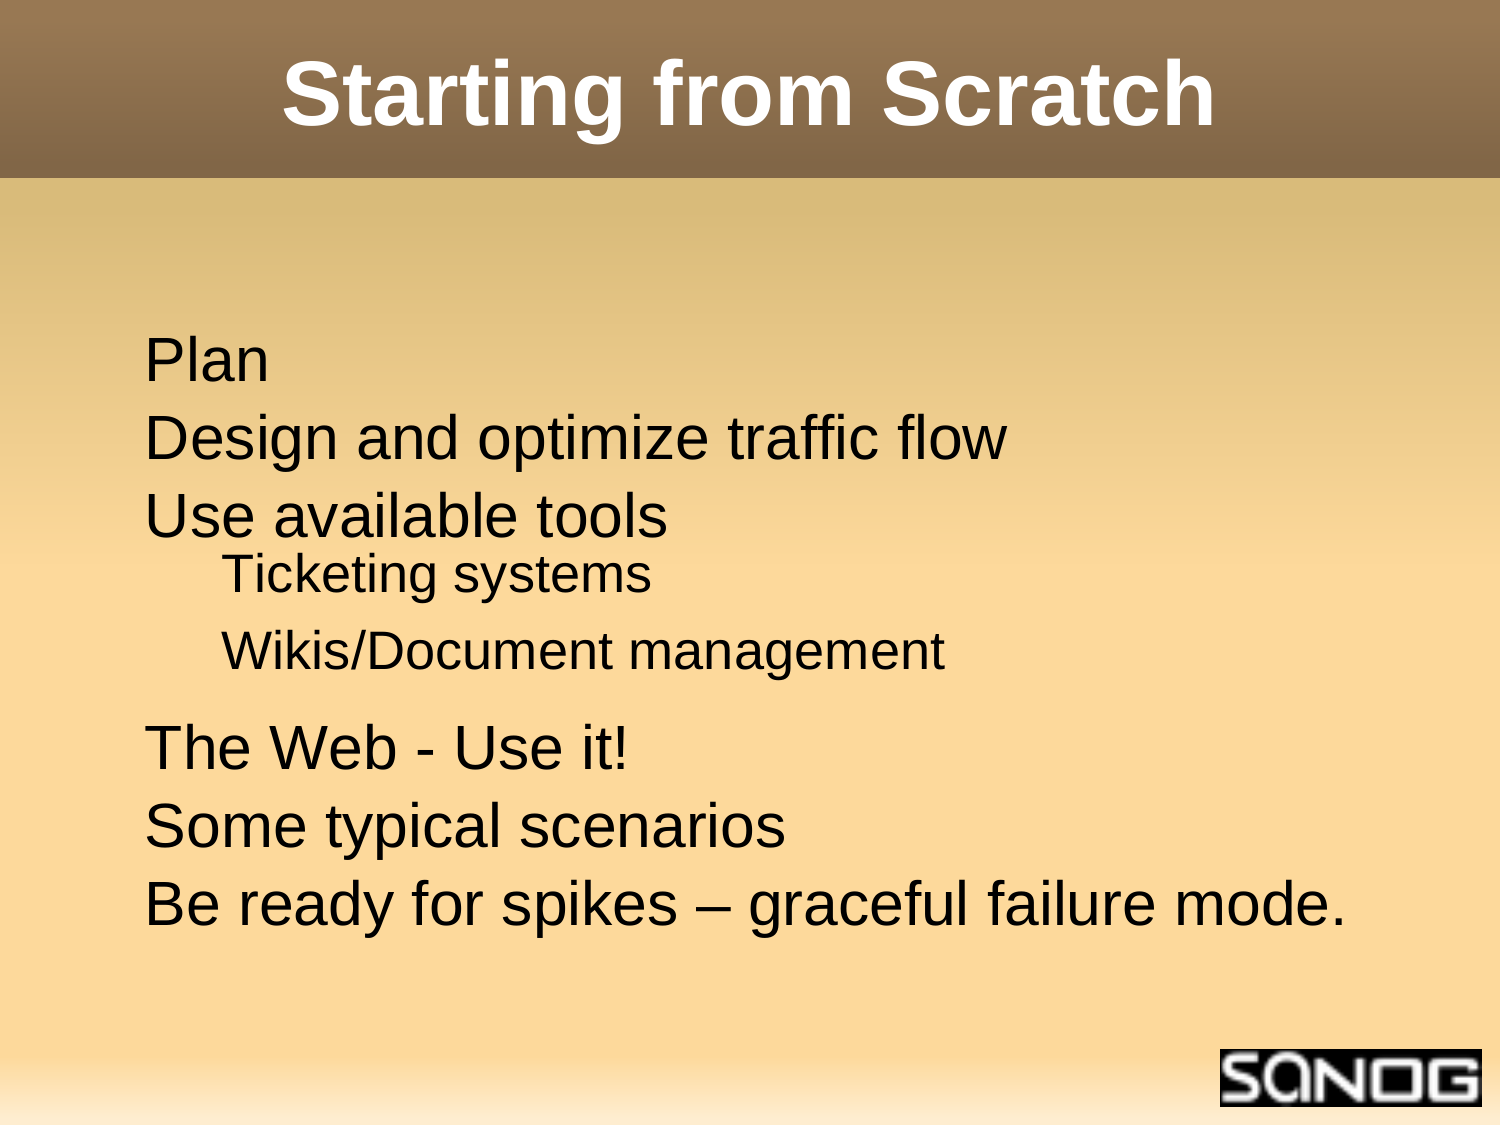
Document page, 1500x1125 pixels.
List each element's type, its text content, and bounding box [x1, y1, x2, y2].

picture [0, 0, 1500, 1125]
title Starting from Scratch [112, 0, 1388, 188]
list Plan Design and optimize traffic flow Use available tools Ticketing systems Wikis/Document management The Web - Use it! Some typical scenarios Be ready for spikes – graceful failure mode. [112, 324, 1388, 1024]
